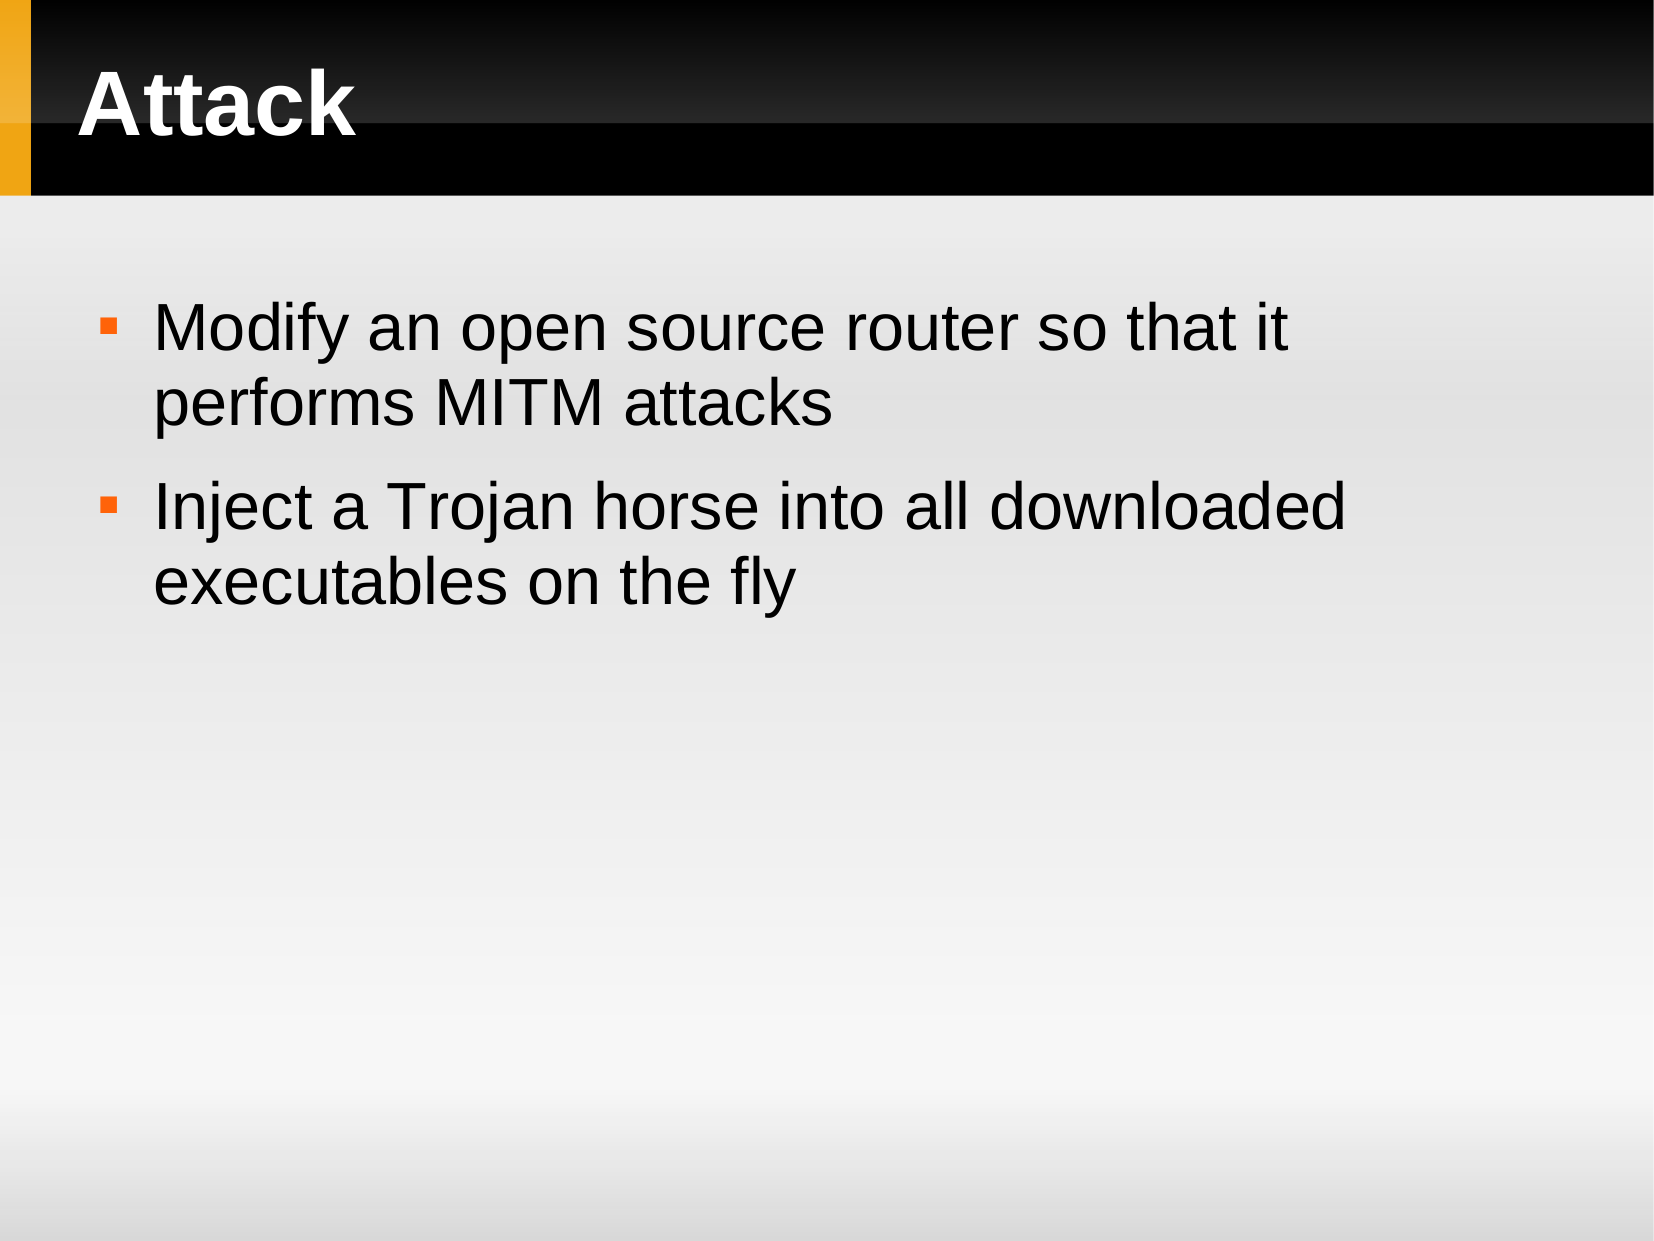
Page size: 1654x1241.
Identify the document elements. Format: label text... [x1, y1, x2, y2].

list Modify an open source router so that it performs MITM attacks Inject a Trojan horse into all downloaded executables on the fly [82, 290, 1571, 1109]
picture [0, 0, 1654, 1241]
title Attack [76, 0, 1565, 208]
